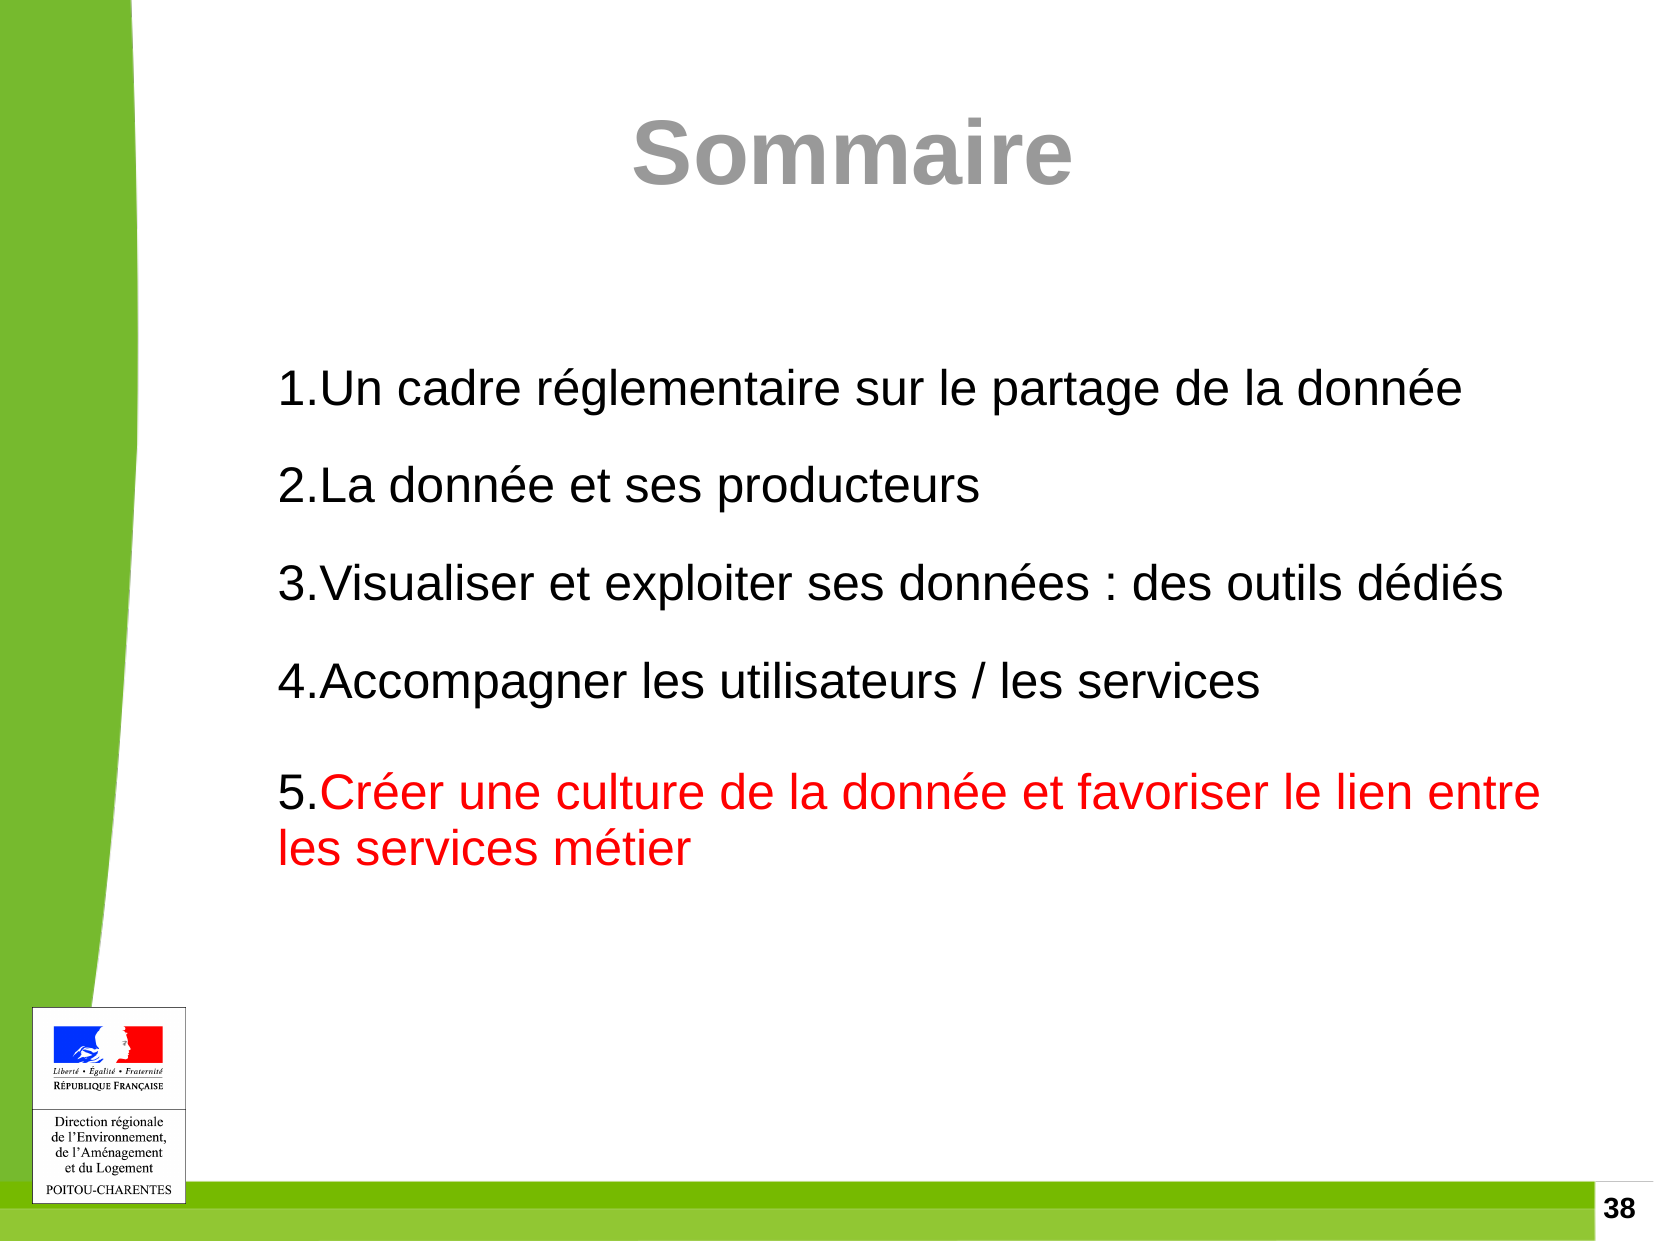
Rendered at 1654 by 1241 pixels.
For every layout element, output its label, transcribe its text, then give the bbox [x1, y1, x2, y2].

text_box Un cadre réglementaire sur le partage de la donnée La donnée et ses producteurs Visualiser et exploiter ses données : des outils dédiés Accompagner les utilisateurs / les services Créer une culture de la donnée et favoriser le lien entre les services métier [262, 352, 1572, 884]
list [181, 288, 1511, 1107]
picture [0, 0, 1654, 1241]
title Sommaire [136, 56, 1571, 250]
